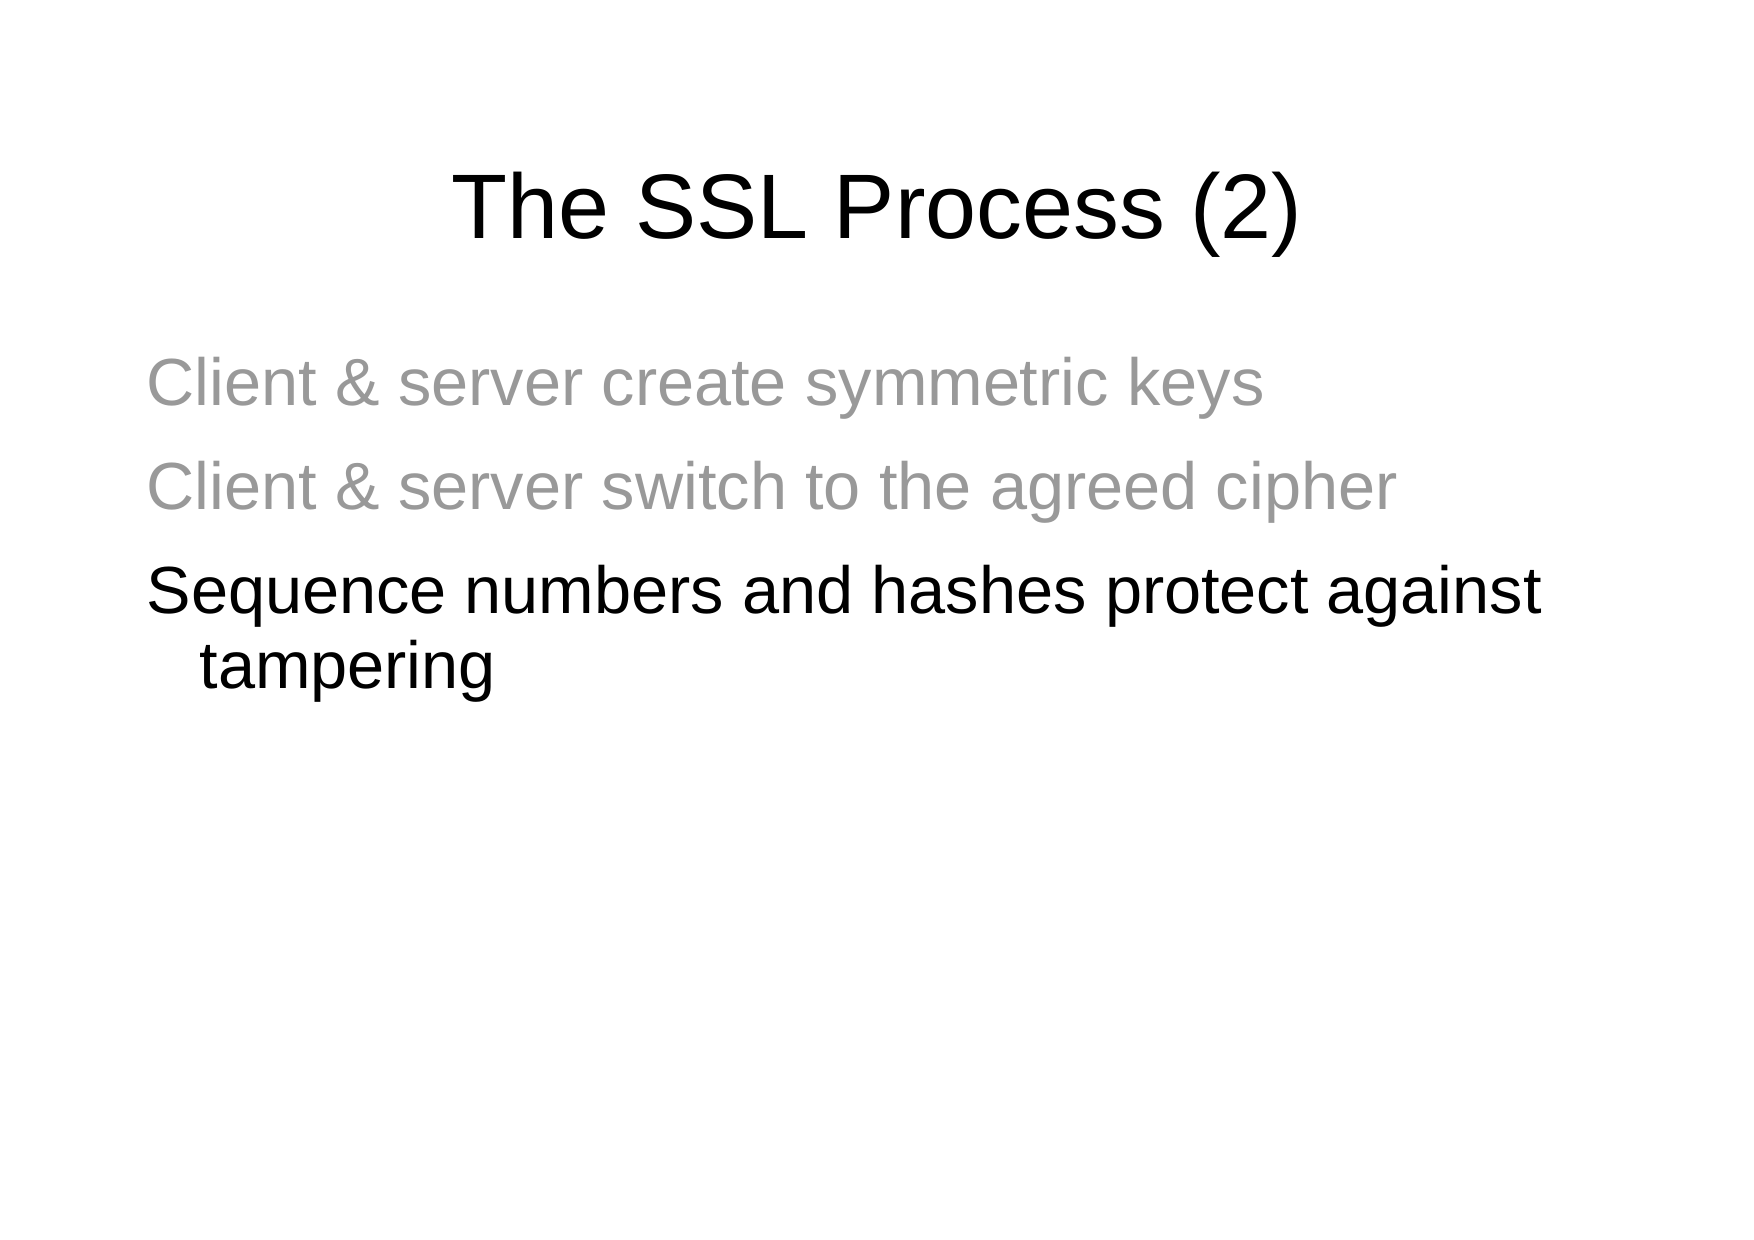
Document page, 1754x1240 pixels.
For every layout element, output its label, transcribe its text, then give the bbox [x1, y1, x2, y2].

list Client & server create symmetric keys Client & server switch to the agreed cipher Sequence numbers and hashes protect against tampering [128, 344, 1627, 1240]
title The SSL Process (2) [128, 102, 1627, 310]
